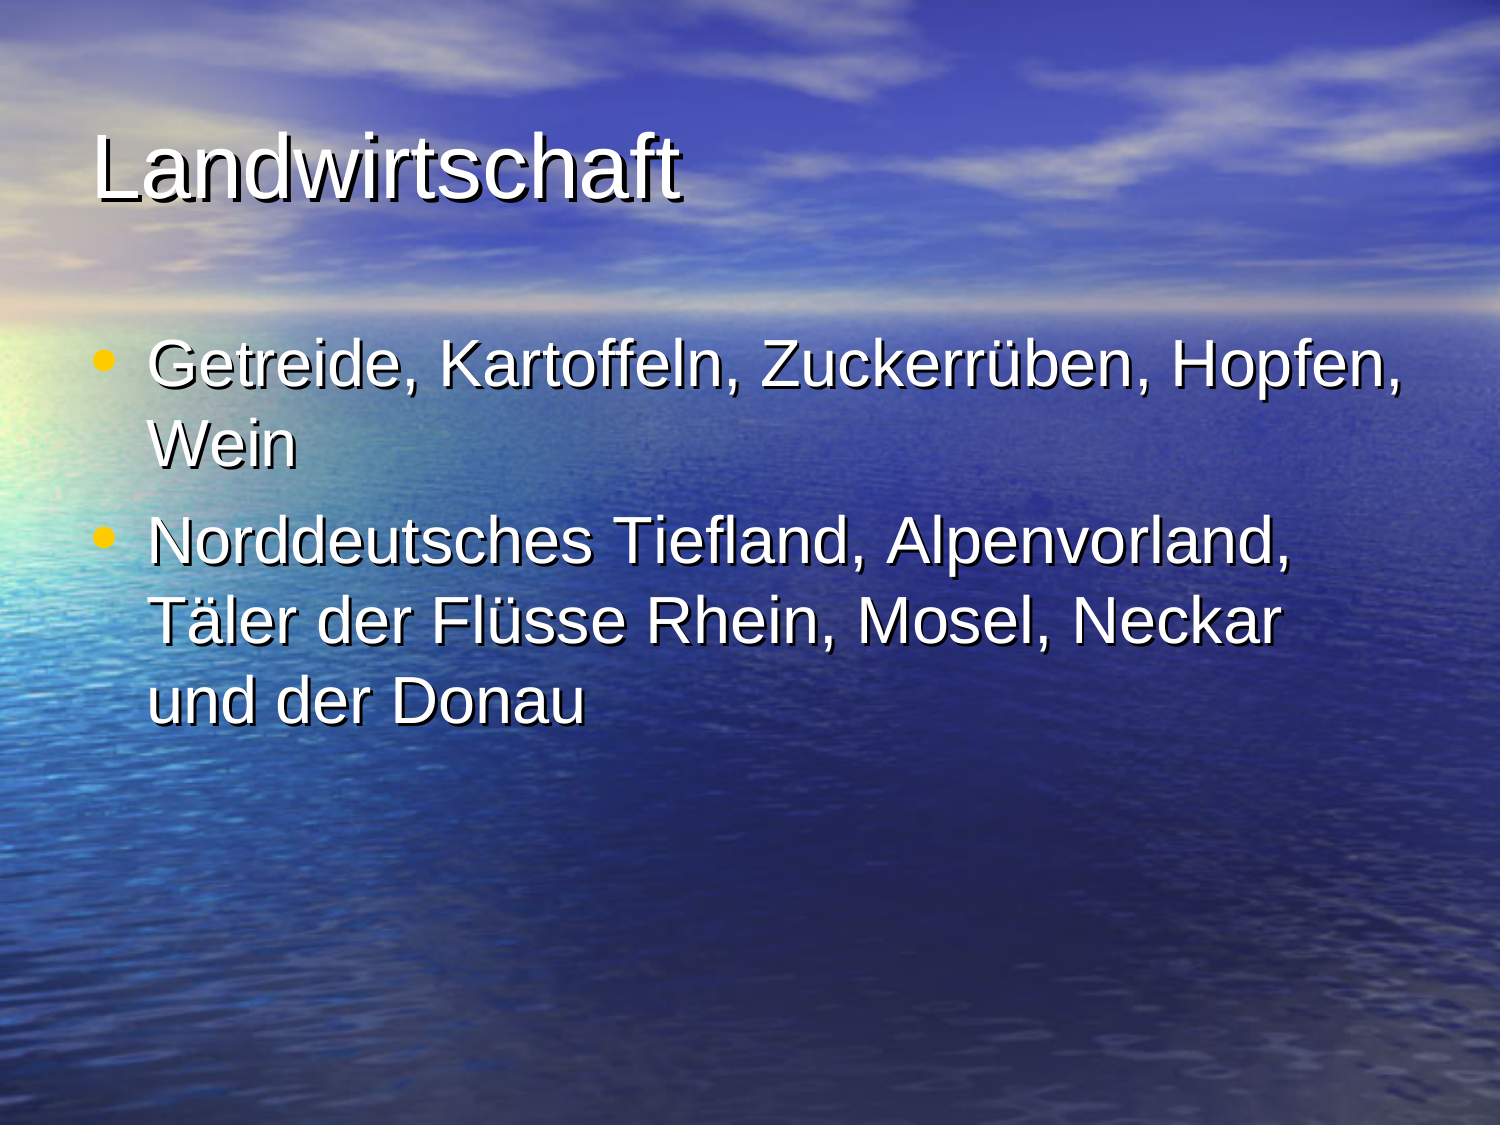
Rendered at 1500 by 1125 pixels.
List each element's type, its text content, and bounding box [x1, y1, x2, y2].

title Landwirtschaft [75, 47, 1426, 276]
list Getreide, Kartoffeln, Zuckerrüben, Hopfen, Wein Norddeutsches Tiefland, Alpenvorland, Täler der Flüsse Rhein, Mosel, Neckar und der Donau [75, 312, 1426, 988]
picture [0, 0, 1500, 1125]
